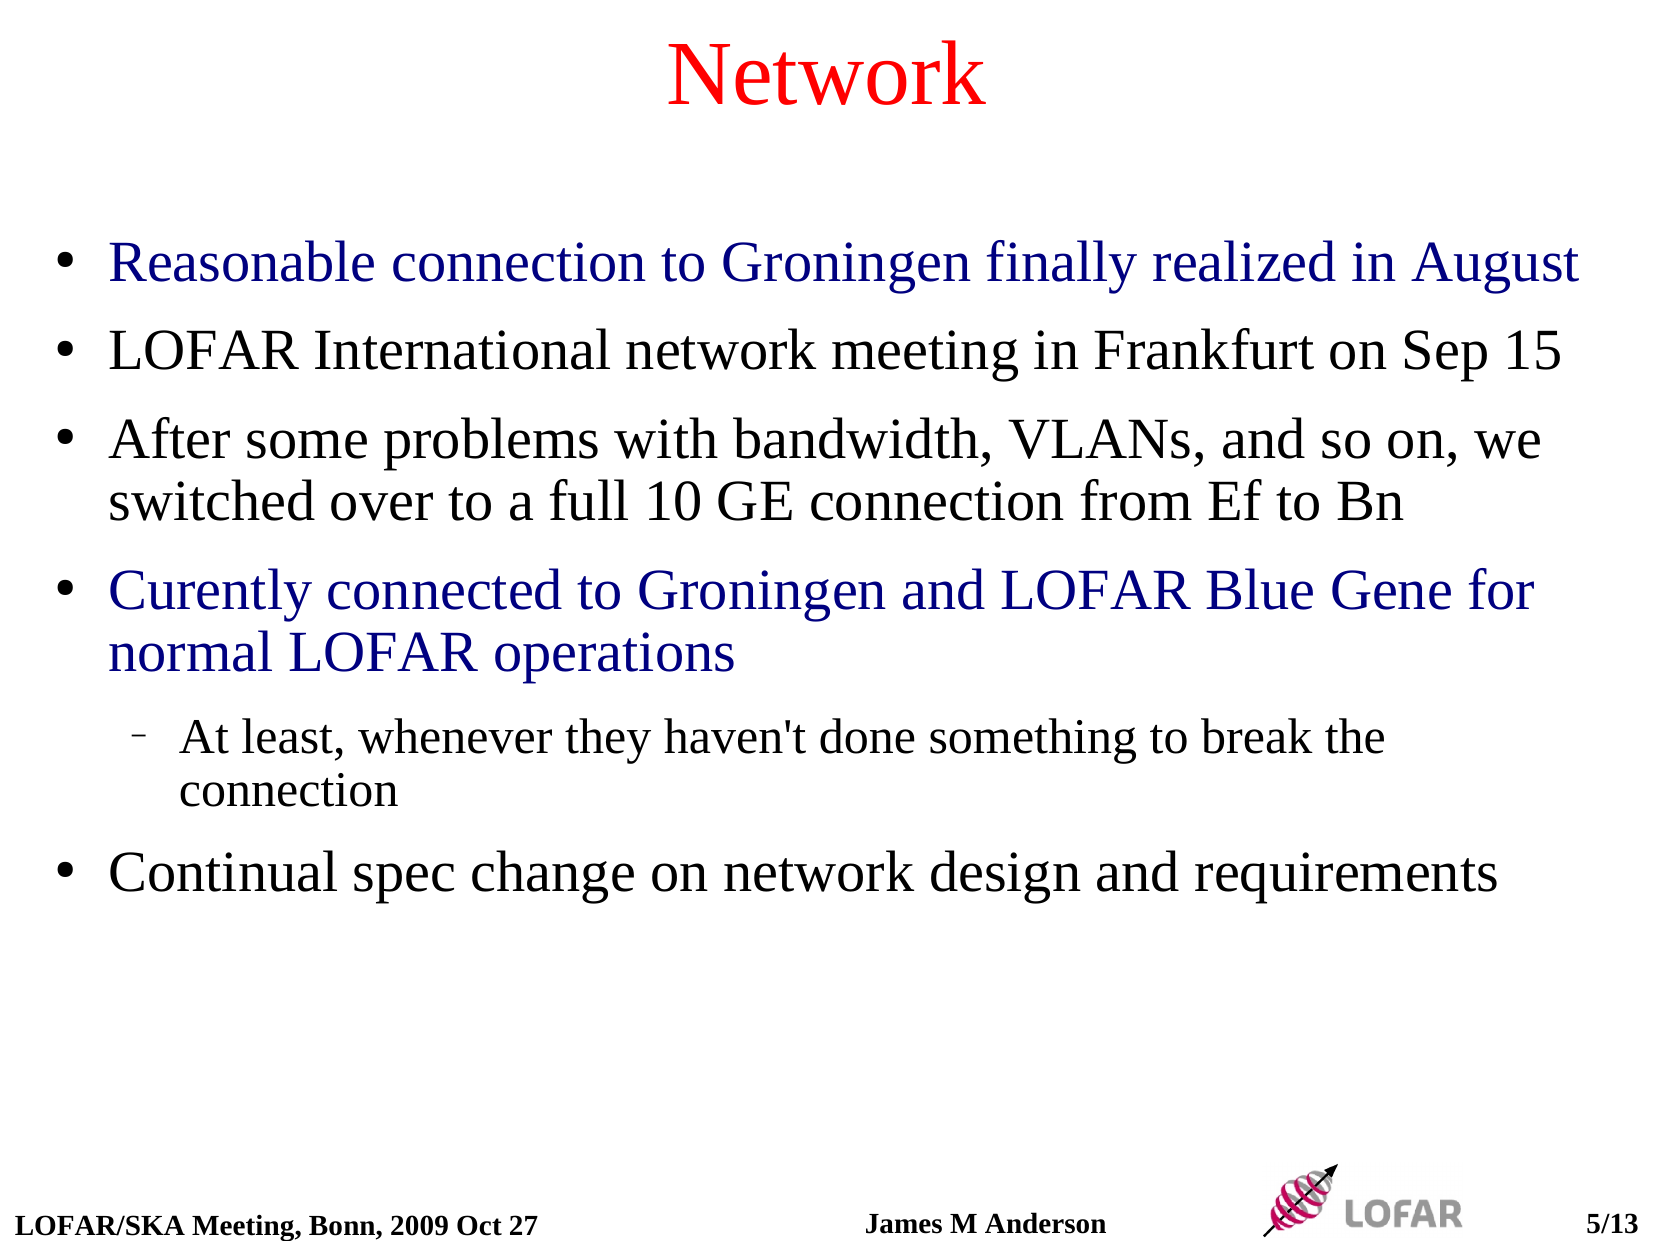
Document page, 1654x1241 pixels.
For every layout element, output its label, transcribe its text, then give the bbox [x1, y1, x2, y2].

picture [1262, 1200, 1463, 1238]
title Network [0, 0, 1654, 151]
list Reasonable connection to Groningen finally realized in August LOFAR International network meeting in Frankfurt on Sep 15 After some problems with bandwidth, VLANs, and so on, we switched over to a full 10 GE connection from Ef to Bn Curently connected to Groningen and LOFAR Blue Gene for normal LOFAR operations At least, whenever they haven't done something to break the connection Continual spec change on network design and requirements [37, 231, 1611, 1200]
